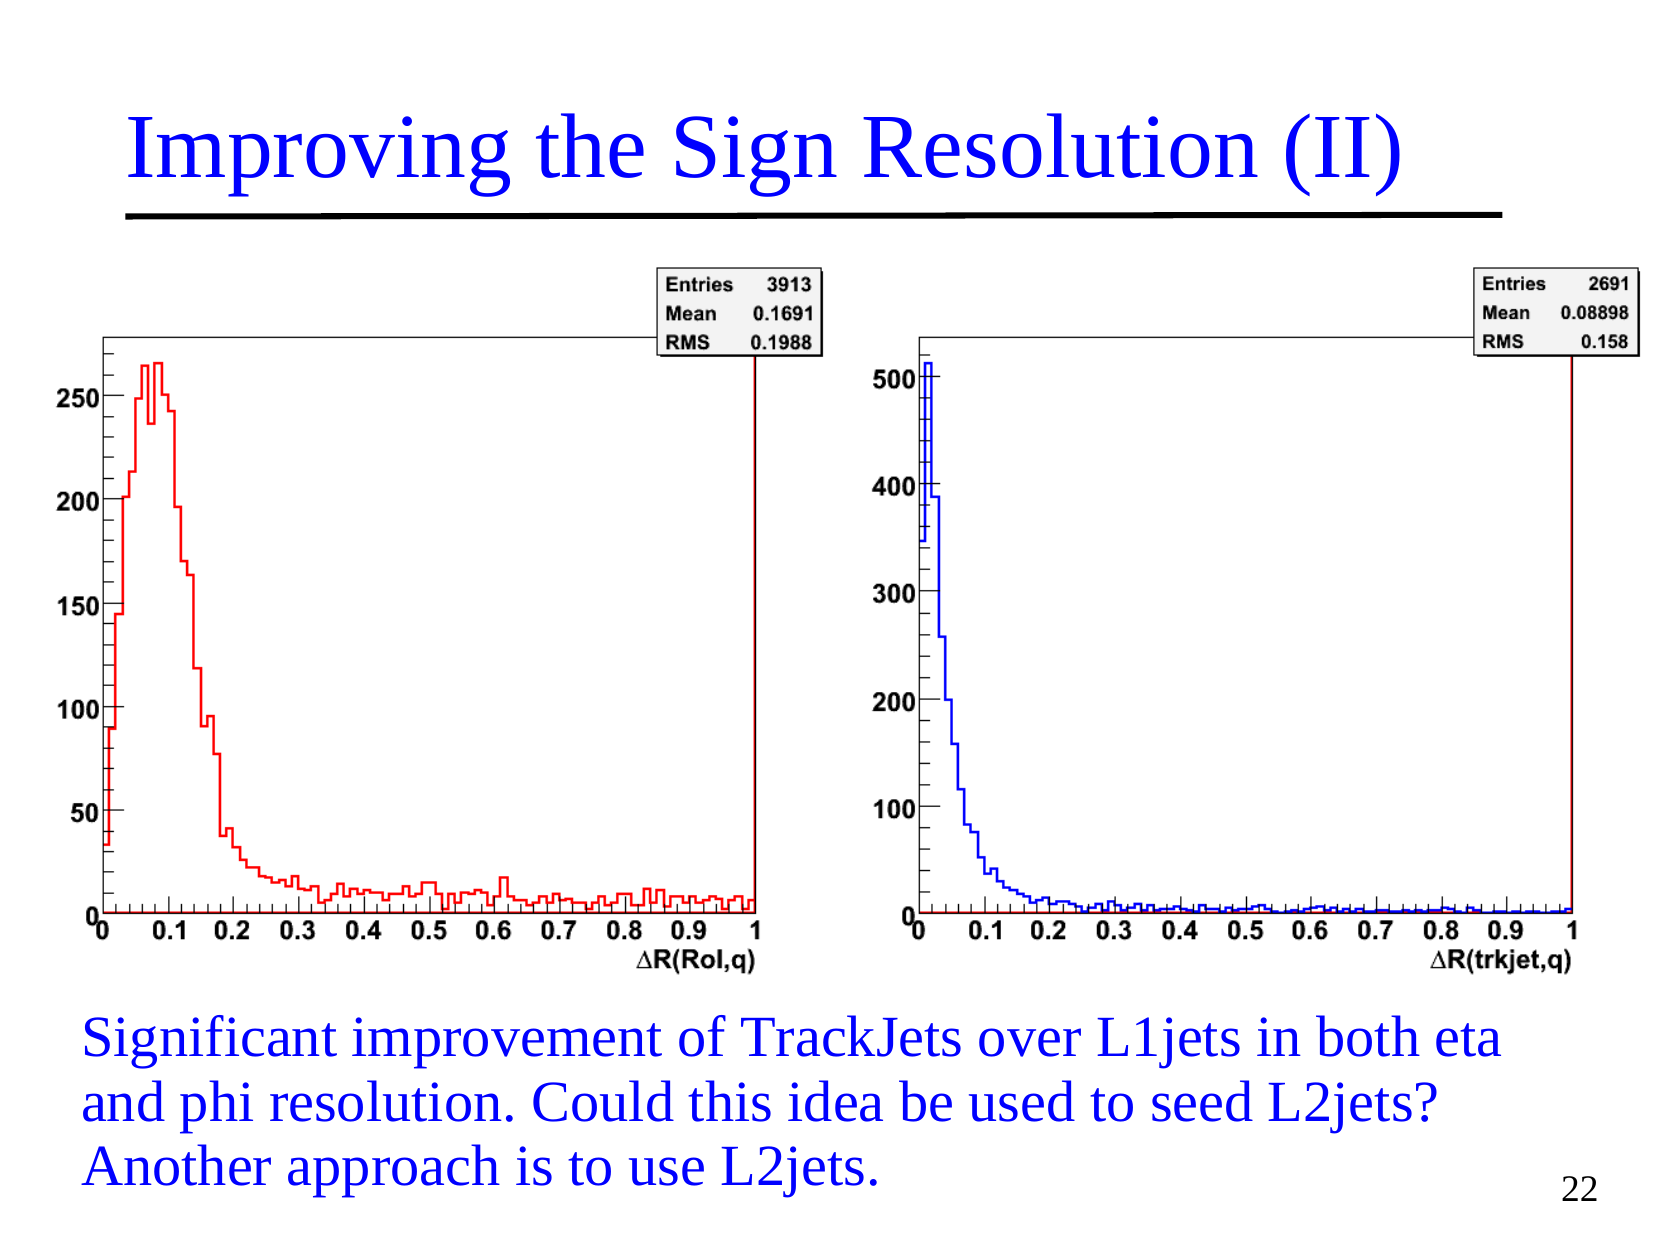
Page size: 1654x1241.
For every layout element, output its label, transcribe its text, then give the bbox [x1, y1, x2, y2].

text_box Significant improvement of TrackJets over L1jets in both eta and phi resolution. Could this idea be used to seed L2jets? Another approach is to use L2jets. [81, 1004, 1487, 1199]
picture [22, 265, 837, 986]
text_box Improving the Sign Resolution (II) [125, 95, 1592, 211]
picture [838, 265, 1654, 986]
